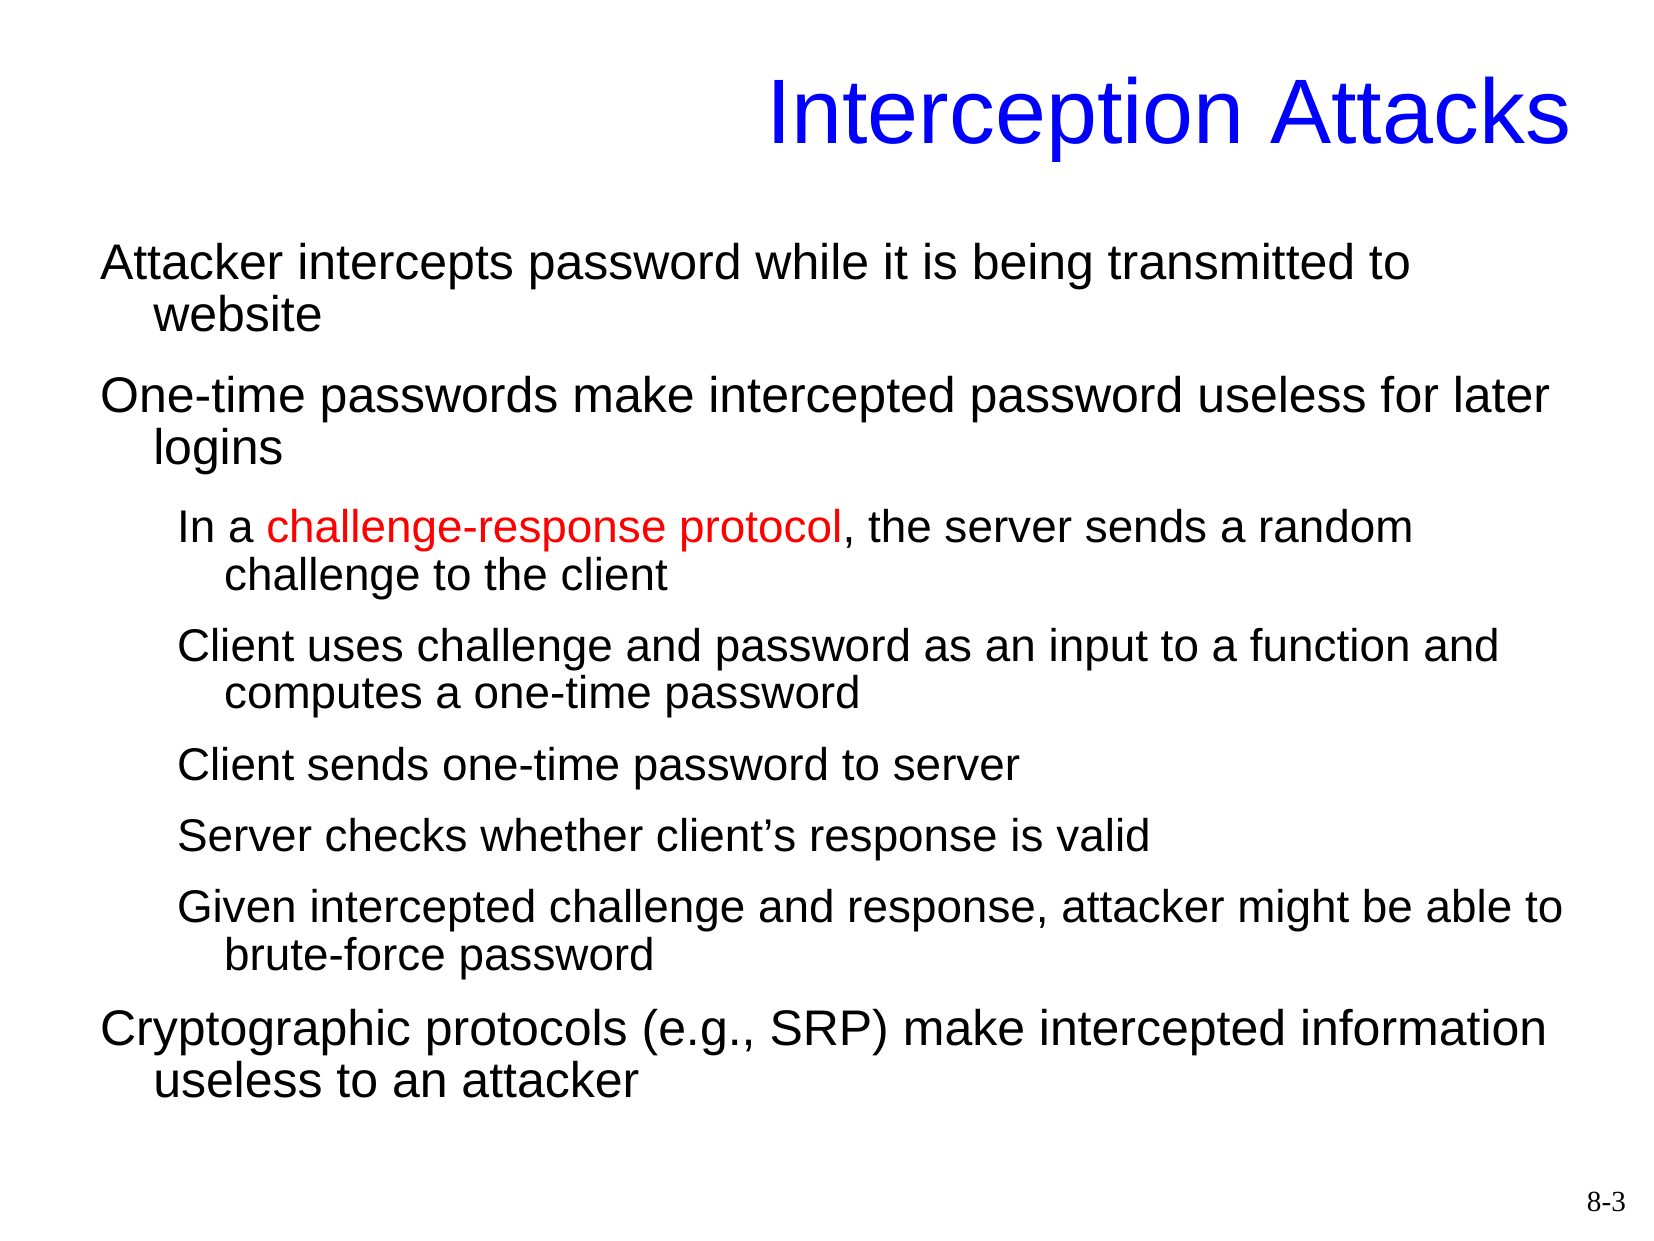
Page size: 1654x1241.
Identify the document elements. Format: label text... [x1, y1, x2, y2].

title Interception Attacks [84, 11, 1573, 218]
list Attacker intercepts password while it is being transmitted to website One-time passwords make intercepted password useless for later logins In a challenge-response protocol, the server sends a random challenge to the client Client uses challenge and password as an input to a function and computes a one-time password Client sends one-time password to server Server checks whether client’s response is valid Given intercepted challenge and response, attacker might be able to brute-force password Cryptographic protocols (e.g., SRP) make intercepted information useless to an attacker [82, 237, 1571, 1170]
